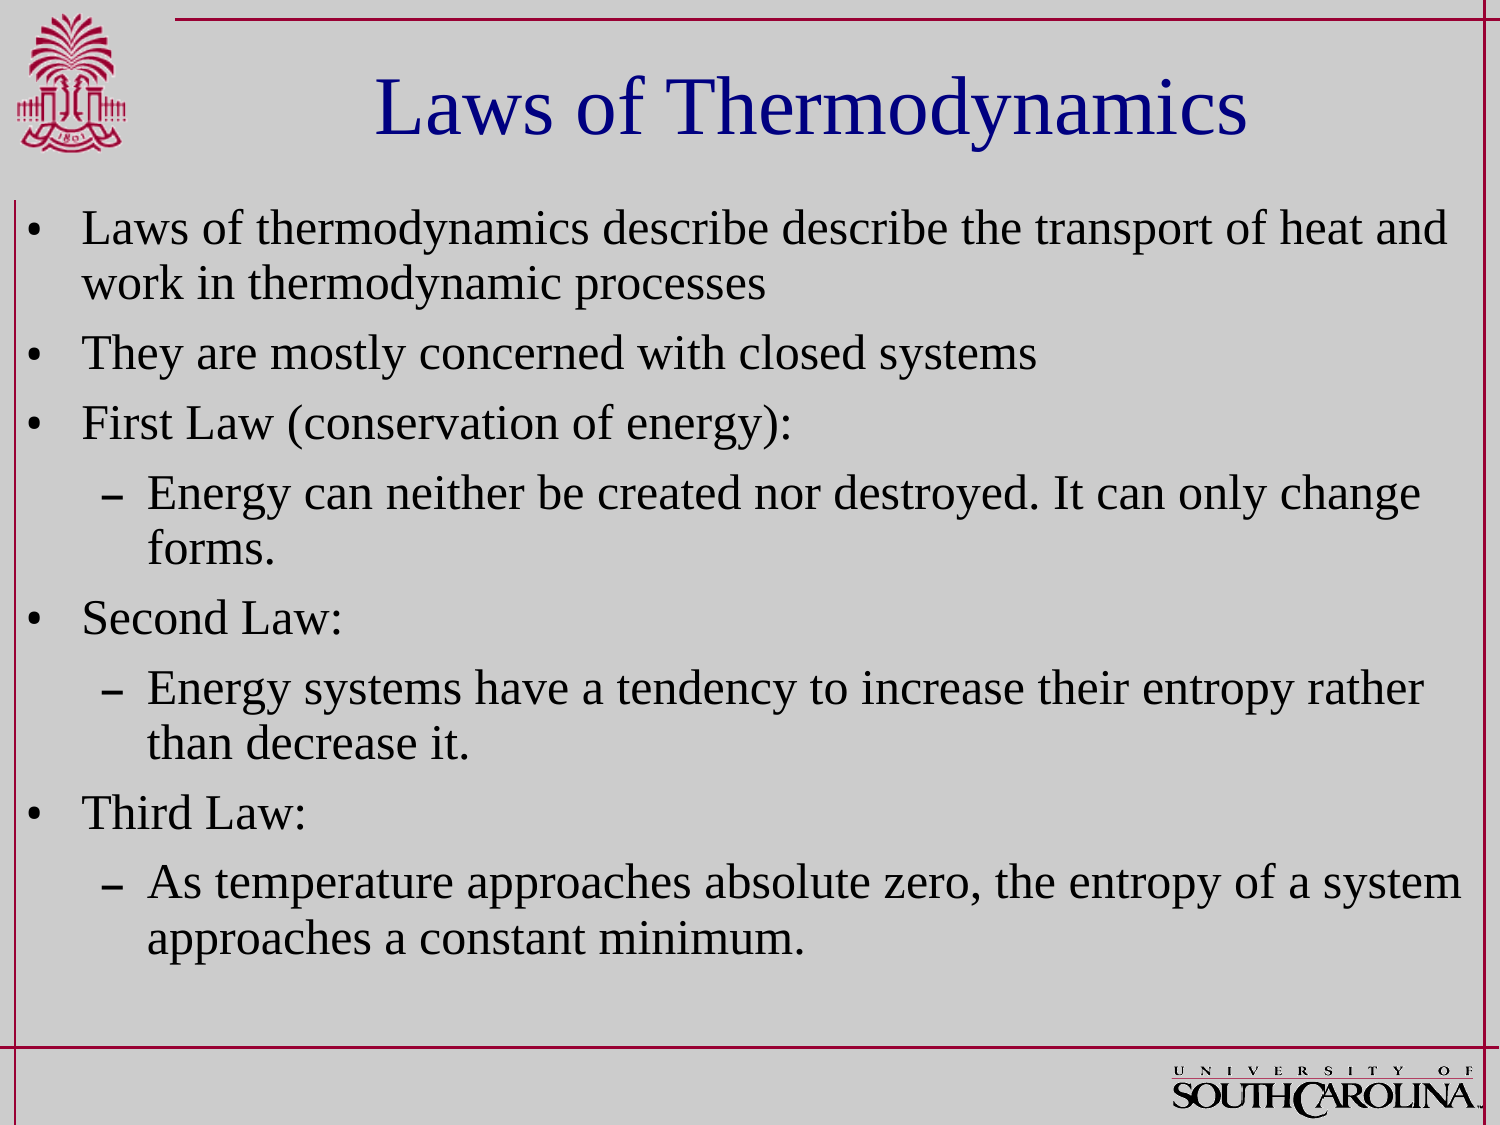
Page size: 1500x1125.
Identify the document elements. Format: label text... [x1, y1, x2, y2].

picture [12, 12, 131, 155]
picture [1162, 1049, 1483, 1125]
title Laws of Thermodynamics [174, 32, 1450, 181]
list Laws of thermodynamics describe describe the transport of heat and work in thermodynamic processes They are mostly concerned with closed systems First Law (conservation of energy): Energy can neither be created nor destroyed. It can only change forms. Second Law: Energy systems have a tendency to increase their entropy rather than decrease it. Third Law: As temperature approaches absolute zero, the entropy of a system approaches a constant minimum. [24, 200, 1476, 998]
